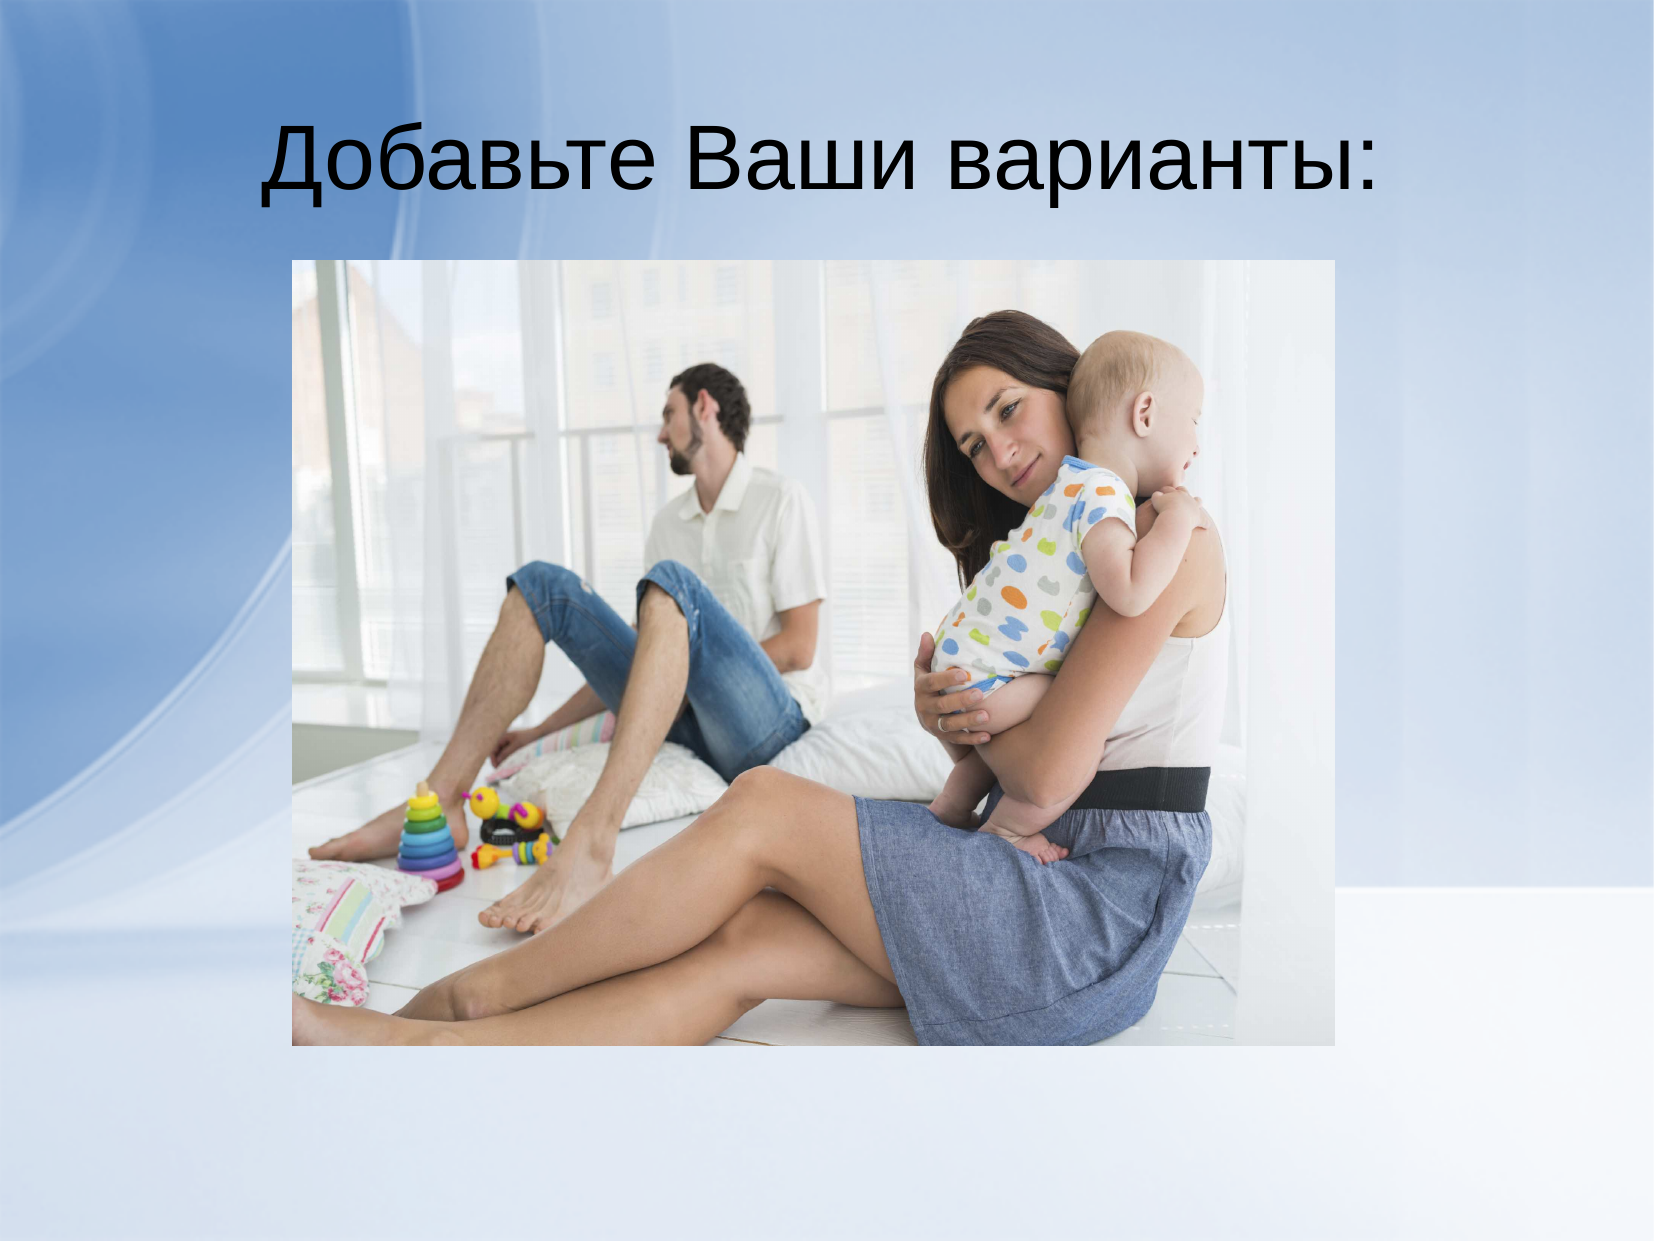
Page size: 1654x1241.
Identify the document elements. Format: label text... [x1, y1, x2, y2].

title Добавьте Ваши варианты: [82, 14, 1562, 292]
picture [0, 0, 1654, 1241]
